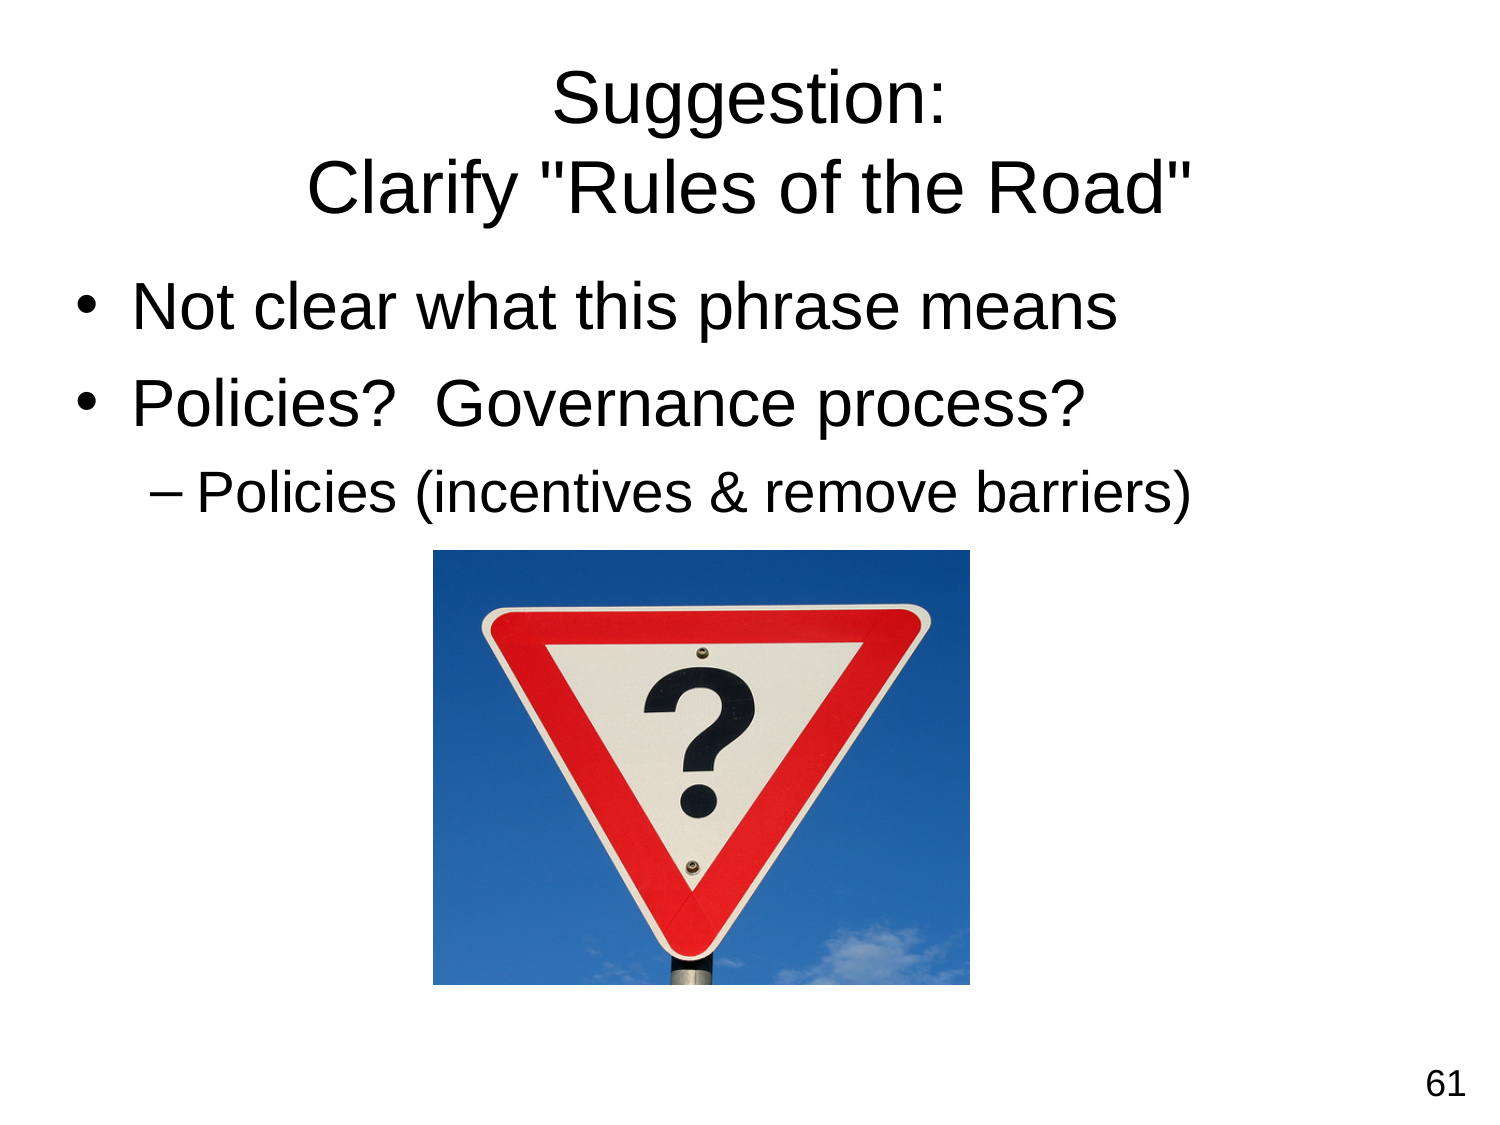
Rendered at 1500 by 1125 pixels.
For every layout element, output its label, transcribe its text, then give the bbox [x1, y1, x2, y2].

list Not clear what this phrase means Policies? Governance process? Policies (incentives & remove barriers) [75, 263, 1395, 916]
picture [433, 550, 970, 985]
title Suggestion: Clarify "Rules of the Road" [75, 44, 1425, 233]
